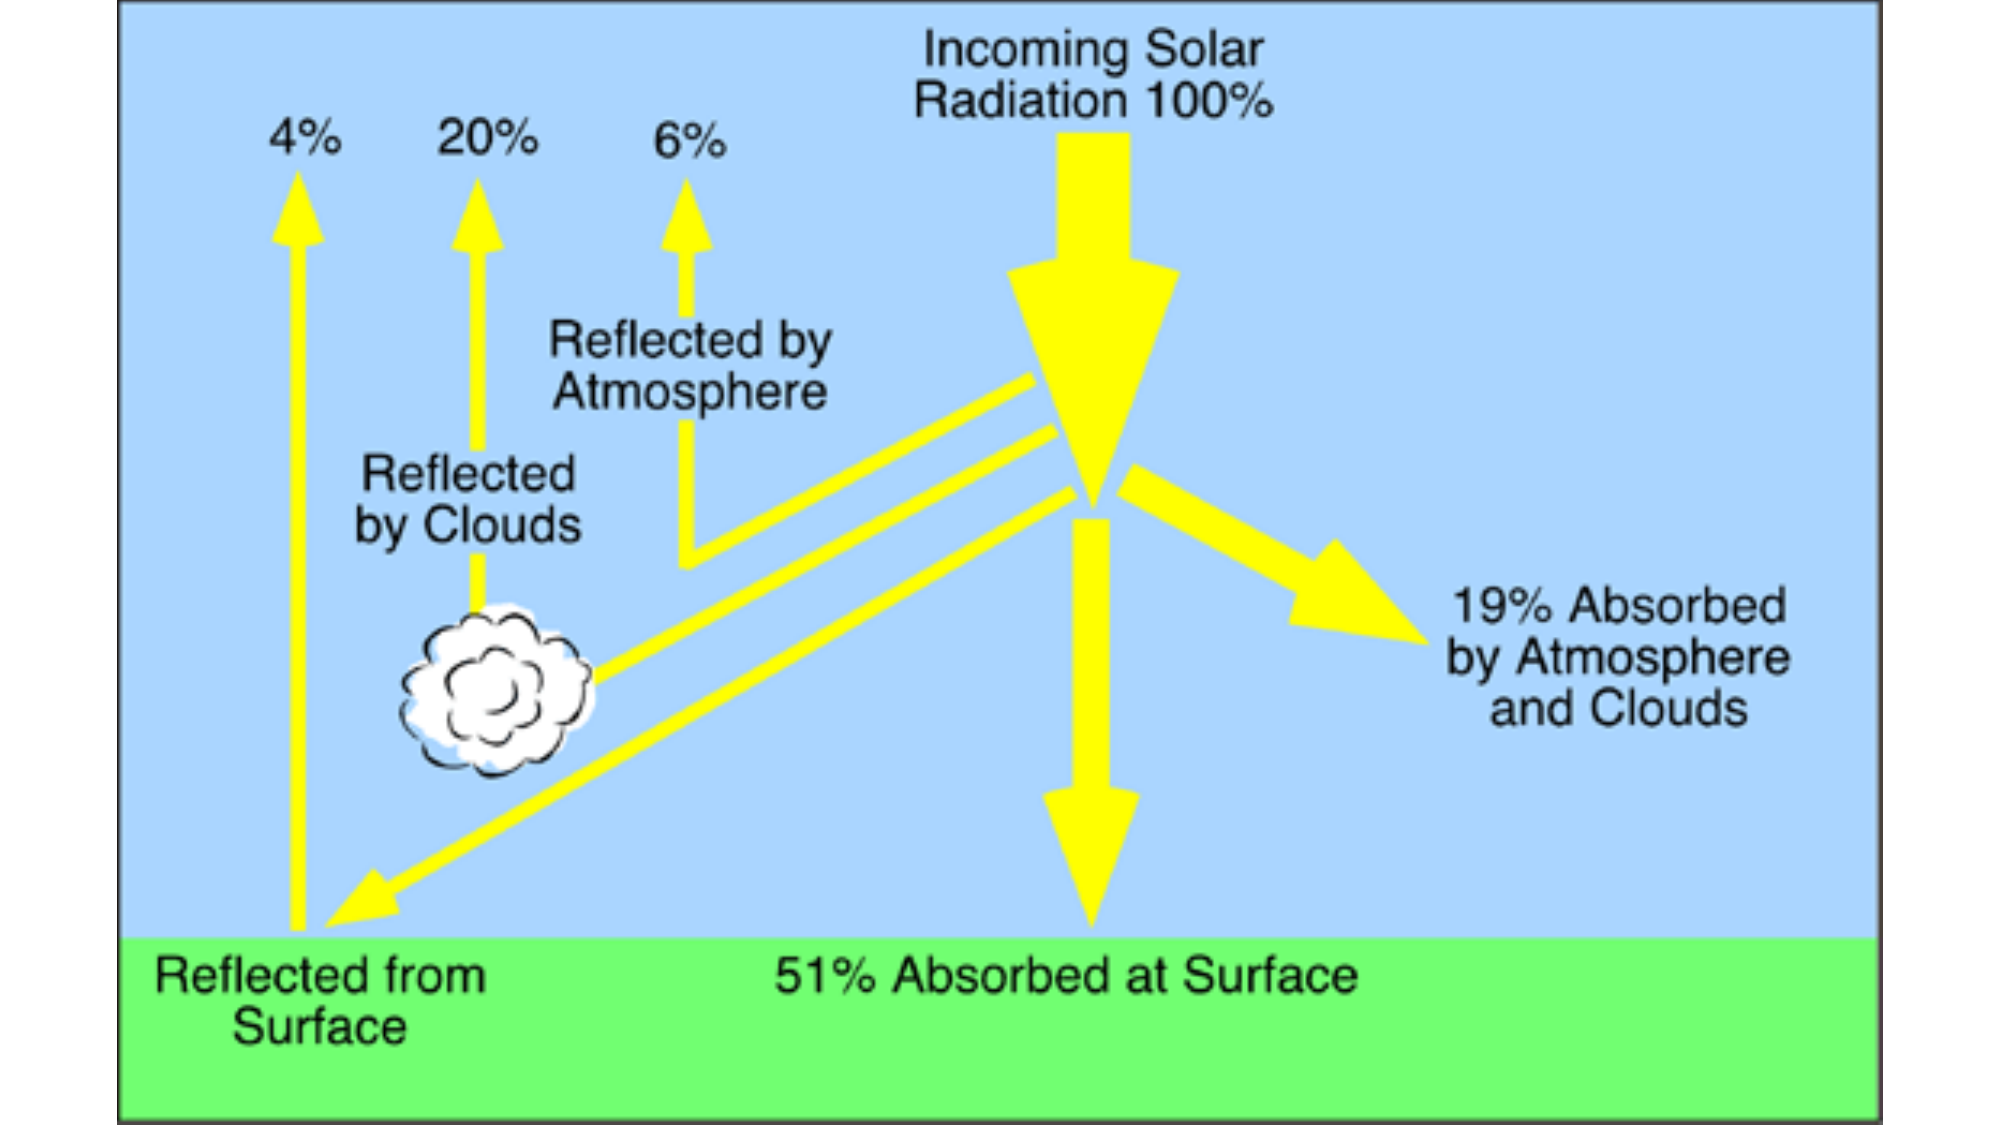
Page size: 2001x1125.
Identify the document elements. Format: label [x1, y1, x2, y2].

picture [117, 0, 1883, 1125]
